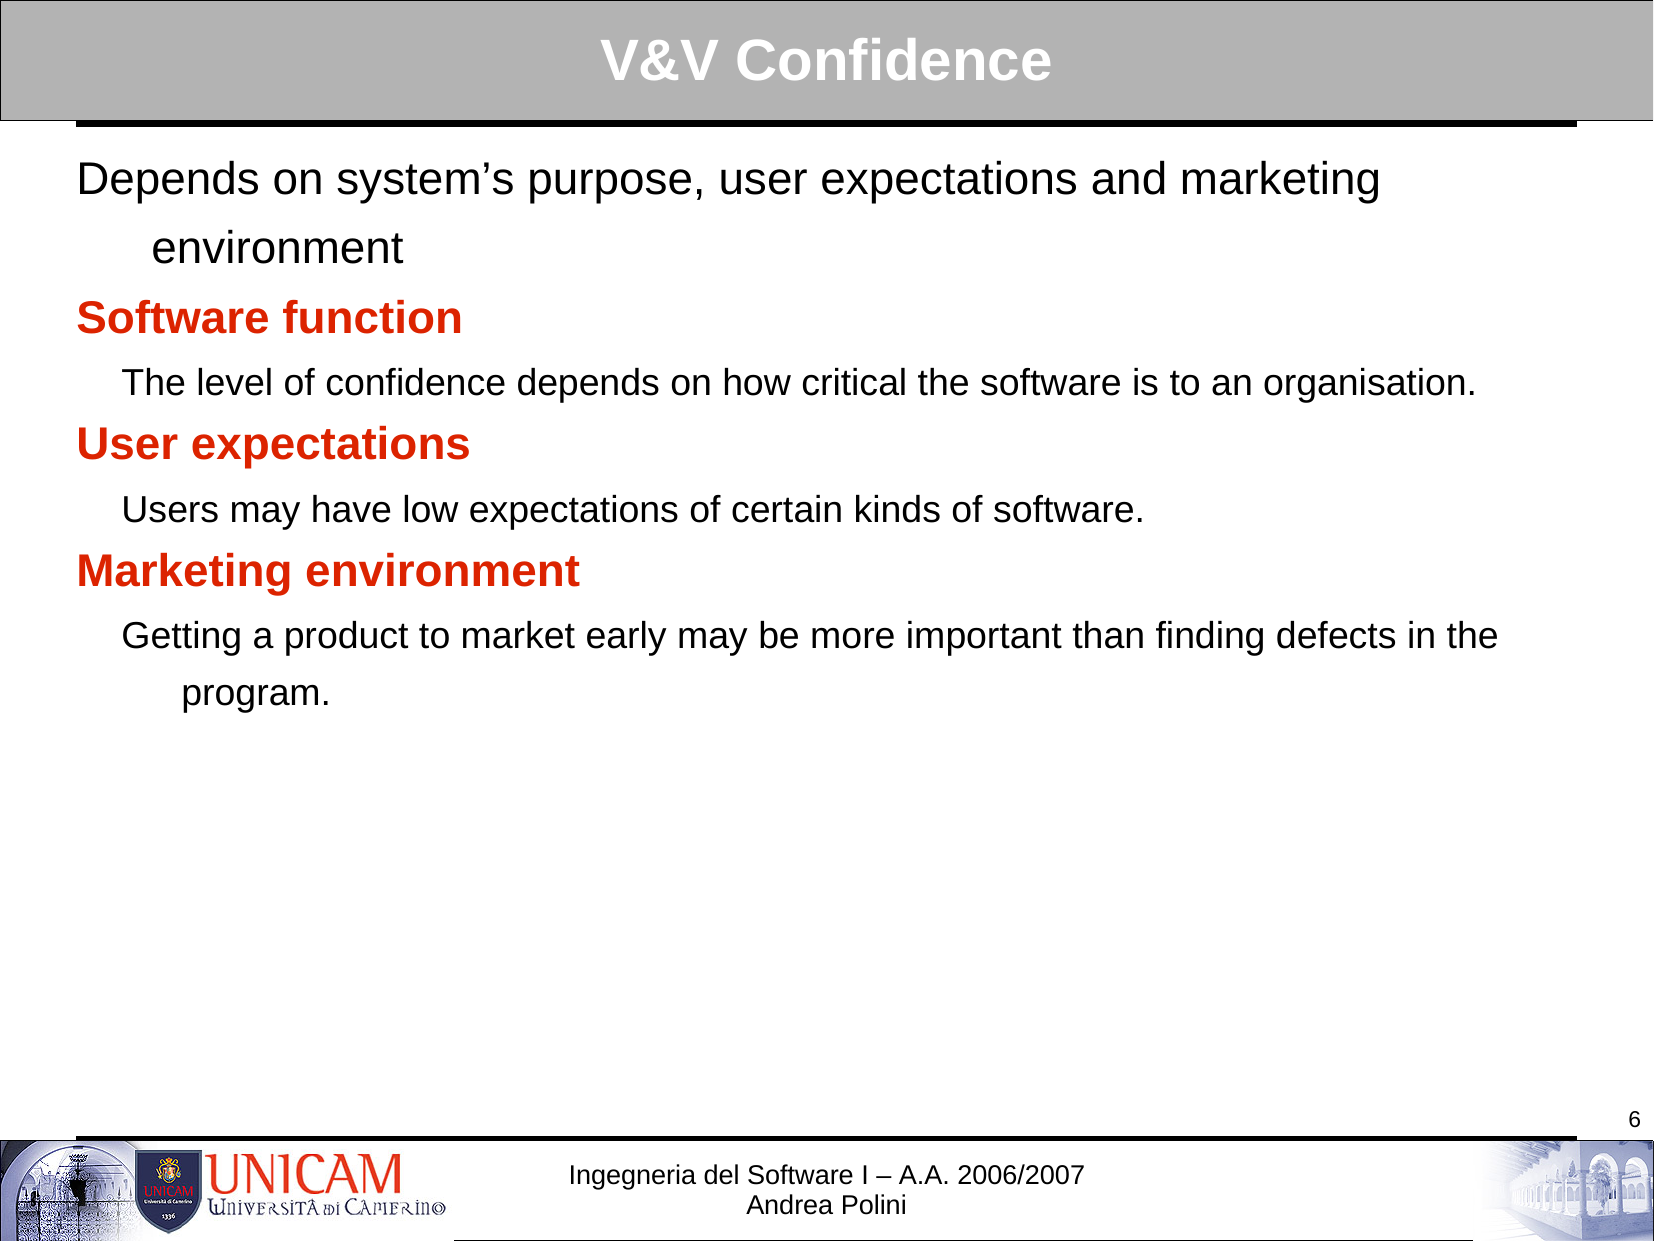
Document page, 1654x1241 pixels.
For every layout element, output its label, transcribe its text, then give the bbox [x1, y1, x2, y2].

picture [0, 1141, 454, 1241]
title V&V Confidence [0, 0, 1653, 121]
list Depends on system’s purpose, user expectations and marketing environment Software function The level of confidence depends on how critical the software is to an organisation. User expectations Users may have low expectations of certain kinds of software. Marketing environment Getting a product to market early may be more important than finding defects in the program. [76, 152, 1577, 958]
picture [1473, 1141, 1654, 1241]
